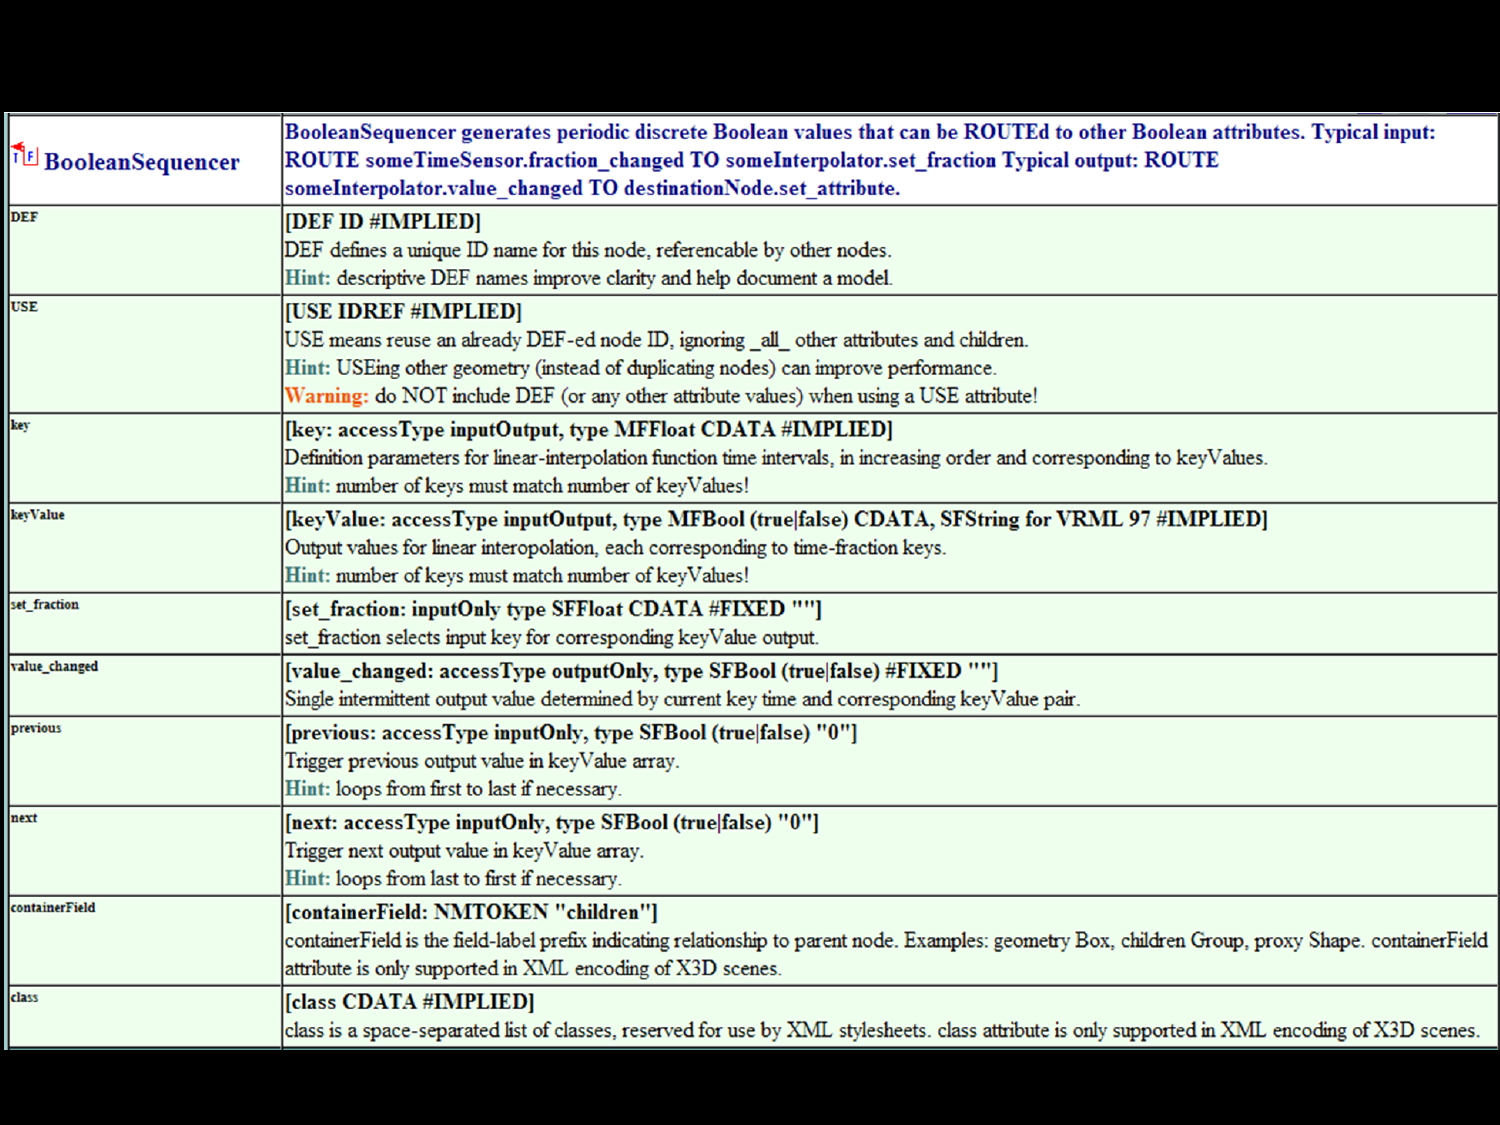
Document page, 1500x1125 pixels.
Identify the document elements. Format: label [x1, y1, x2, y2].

picture [4, 112, 1500, 1051]
text_box [0, 0, 1500, 1125]
